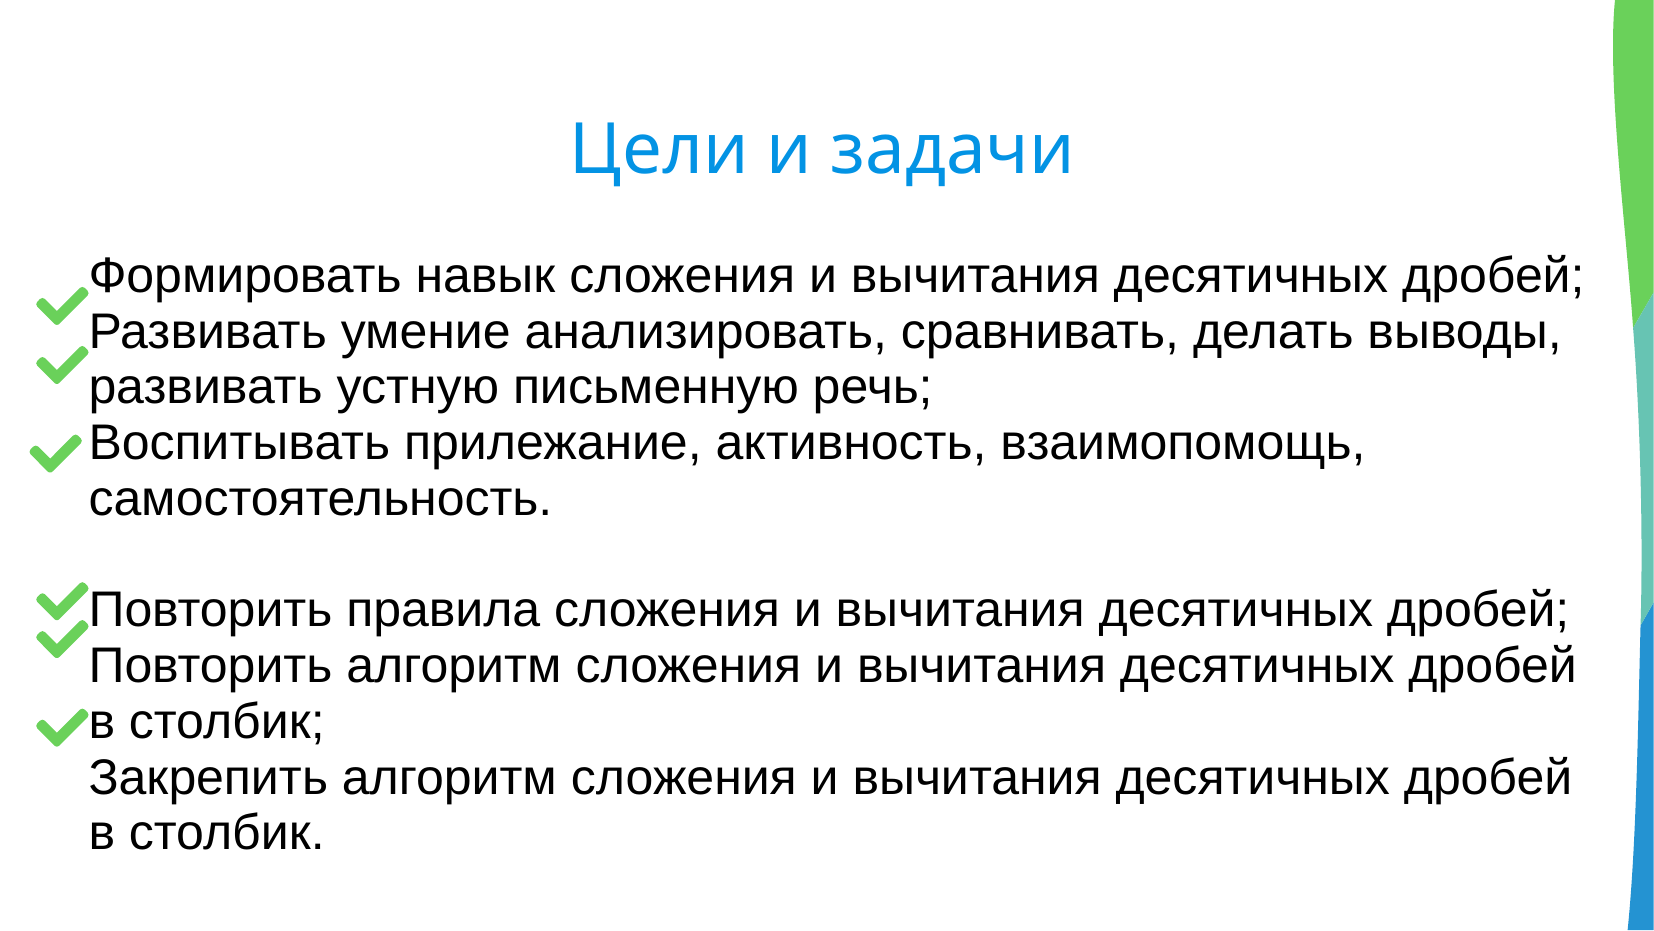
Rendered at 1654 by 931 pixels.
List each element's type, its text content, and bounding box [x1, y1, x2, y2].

text_box Цели и задачи [555, 95, 1654, 196]
subtitle Формировать навык сложения и вычитания десятичных дробей; Развивать умение анализировать, сравнивать, делать выводы, развивать устную письменную речь; Воспитывать прилежание, активность, взаимопомощь, самостоятельность. Повторить правила сложения и вычитания десятичных дробей; Повторить алгоритм сложения и вычитания десятичных дробей в столбик; Закрепить алгоритм сложения и вычитания десятичных дробей в столбик. [88, 195, 1595, 857]
text_box [36, 620, 89, 658]
text_box [36, 286, 89, 325]
text_box [36, 345, 89, 384]
text_box [29, 434, 82, 473]
text_box [36, 708, 89, 747]
text_box [36, 582, 89, 621]
